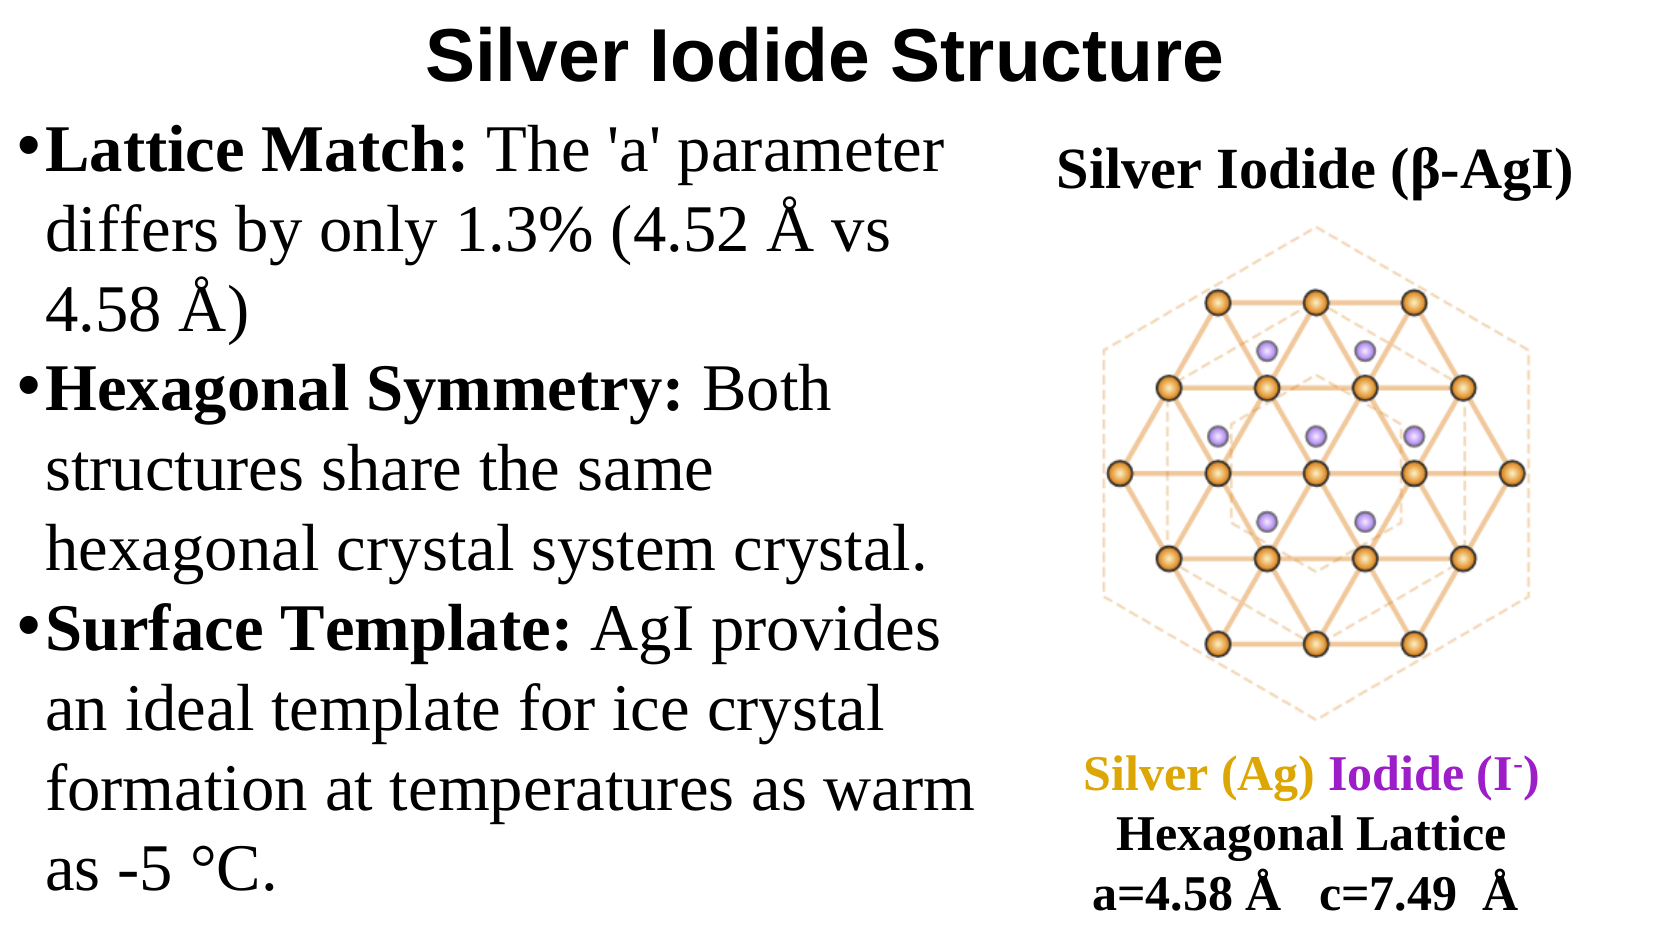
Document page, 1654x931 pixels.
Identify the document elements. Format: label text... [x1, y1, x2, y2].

title Silver Iodide Structure [0, 0, 1651, 107]
text_box Silver (Ag) Iodide (I-) Hexagonal Lattice a=4.58 Å c=7.49 Å [1004, 732, 1619, 928]
list Lattice Match: The 'a' parameter differs by only 1.3% (4.52 Å vs 4.58 Å) Hexagonal Symmetry: Both structures share the same hexagonal crystal system crystal. Surface Template: AgI provides an ideal template for ice crystal formation at temperatures as warm as -5 °C. [2, 96, 1013, 921]
picture [1072, 201, 1546, 737]
text_box Silver Iodide (β-AgI) [1034, 122, 1597, 208]
